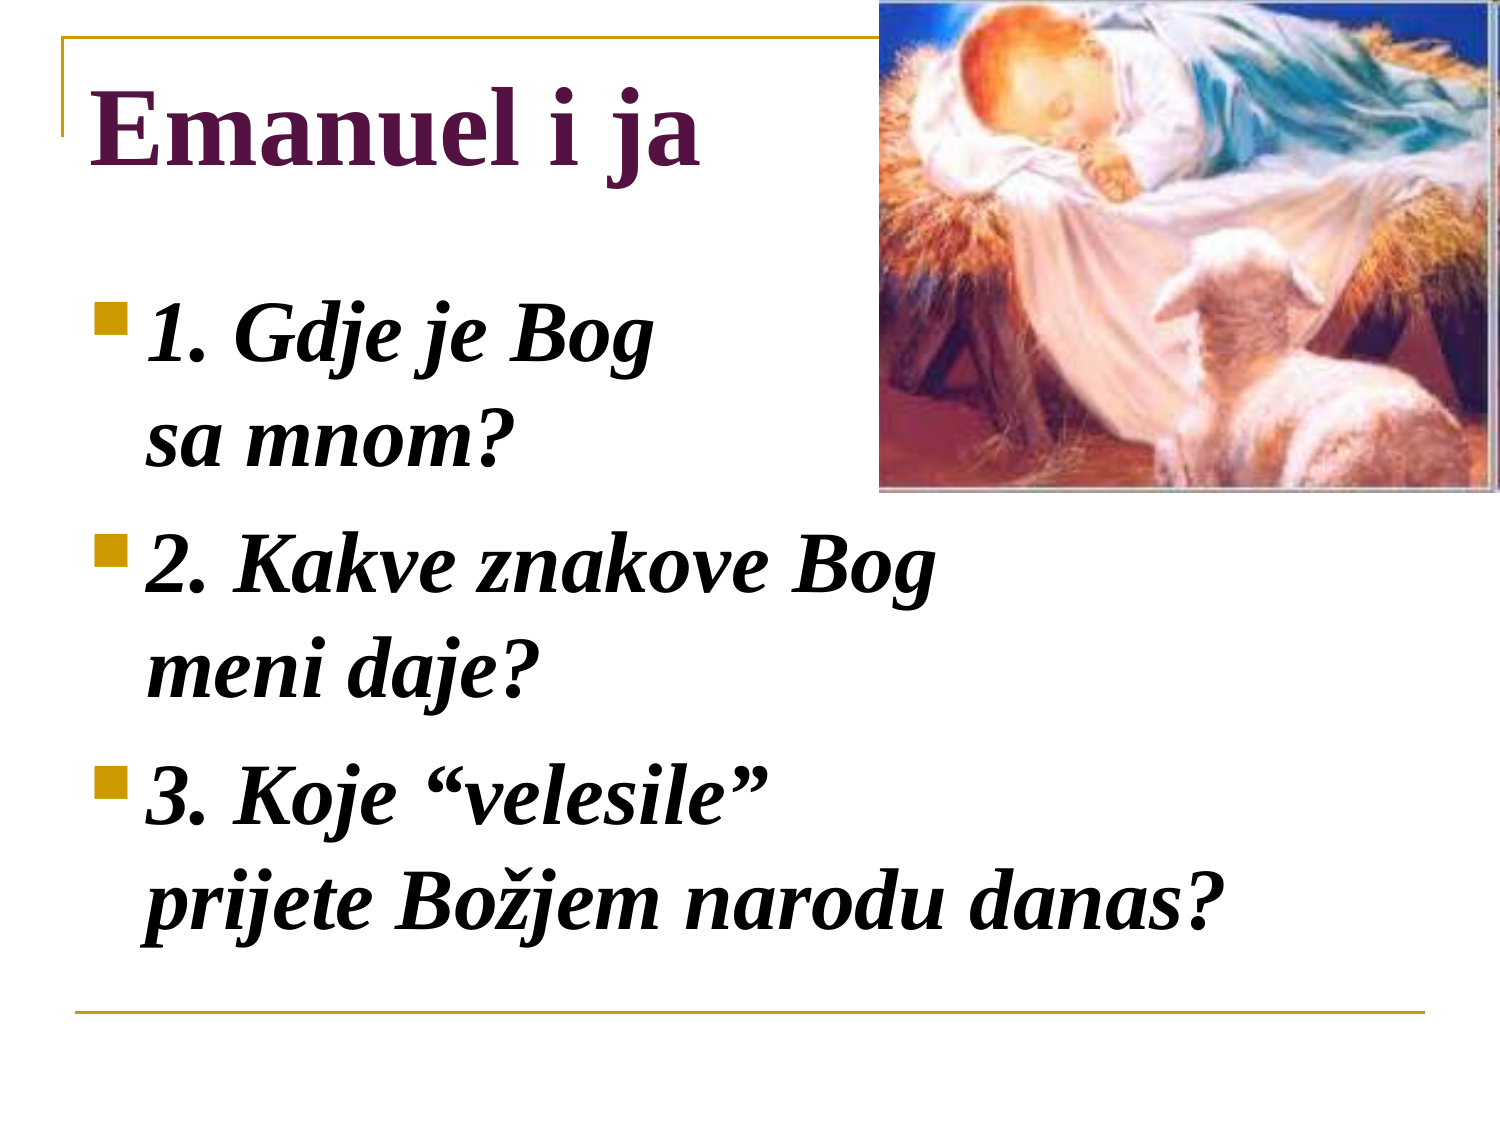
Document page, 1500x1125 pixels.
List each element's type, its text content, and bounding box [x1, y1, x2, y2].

title Emanuel i ja [75, 45, 879, 233]
picture [879, 0, 1500, 493]
list 1. Gdje je Bog sa mnom? 2. Kakve znakove Bog meni daje? 3. Koje “velesile” prijete Božjem narodu danas? [75, 265, 1341, 1006]
